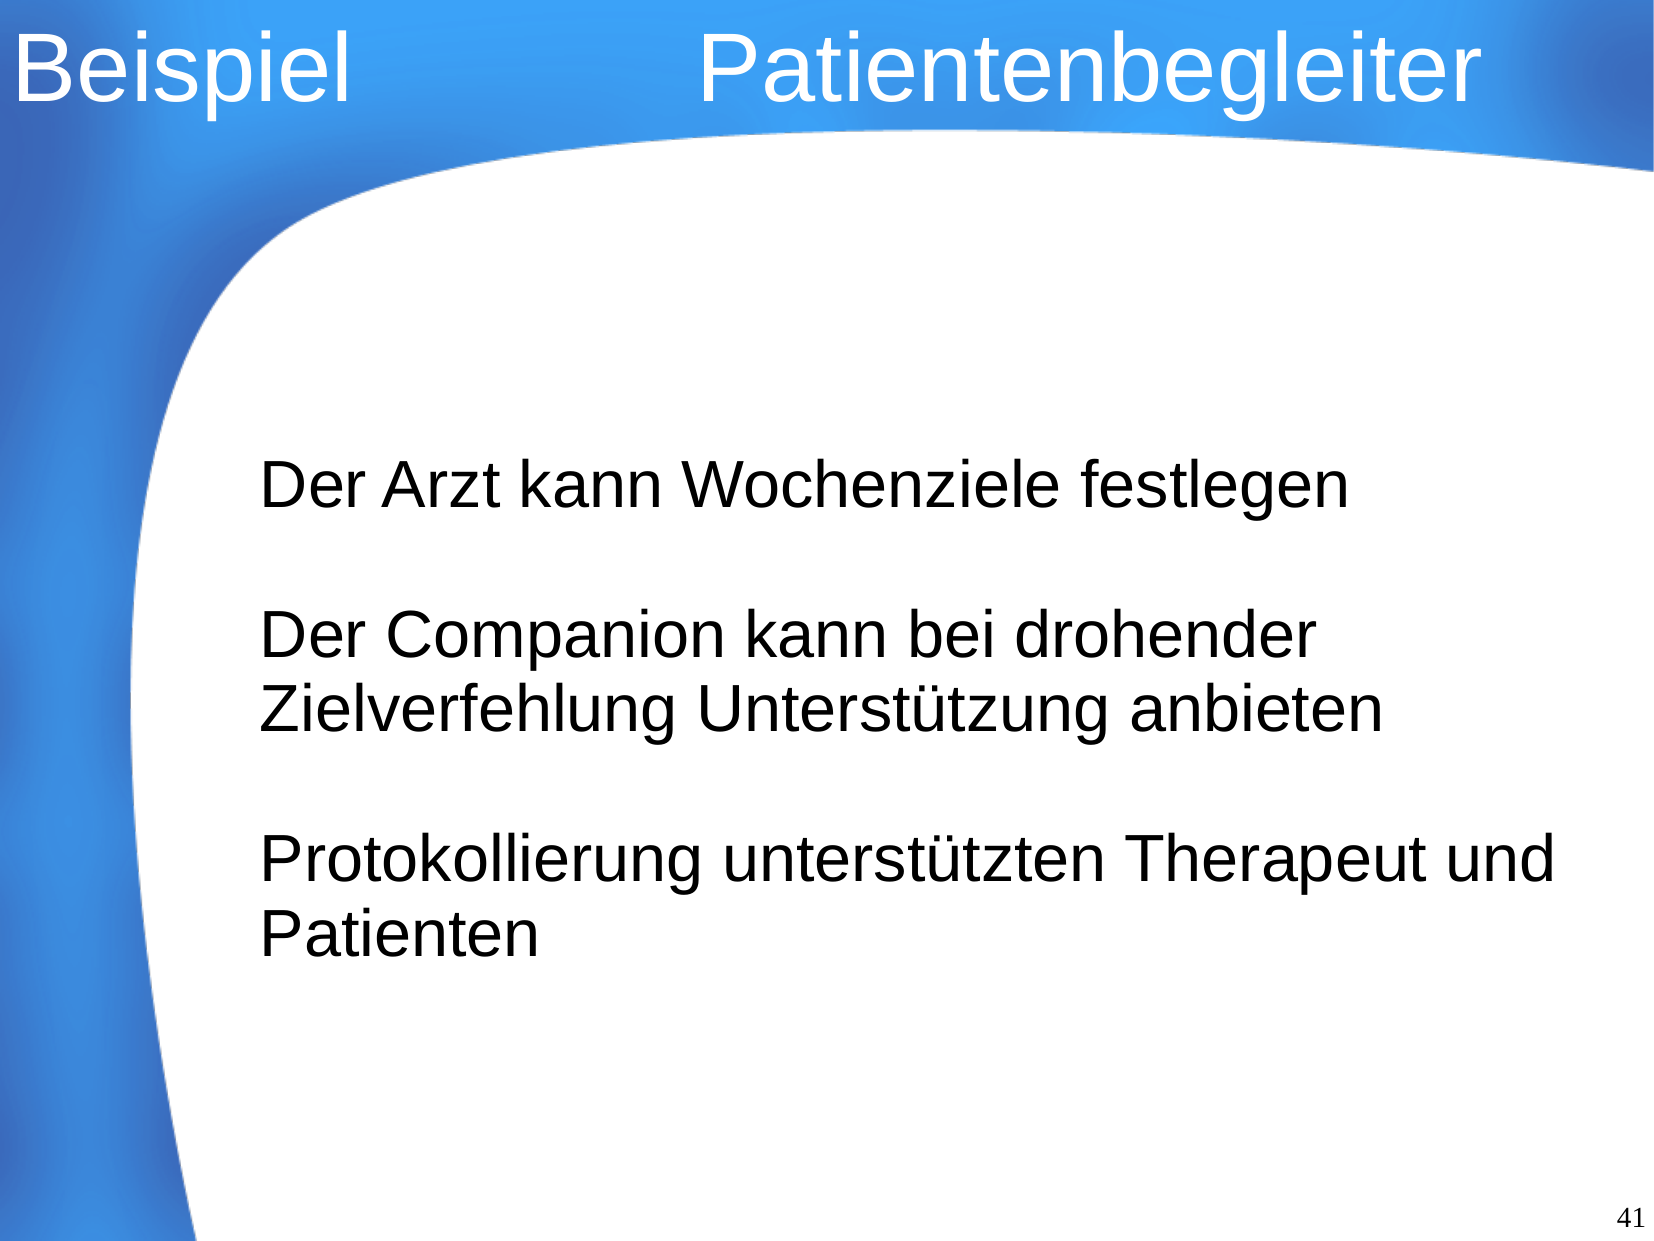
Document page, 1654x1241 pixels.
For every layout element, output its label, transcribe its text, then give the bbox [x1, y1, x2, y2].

title Patientenbegleiter [697, 13, 1619, 123]
subtitle Der Arzt kann Wochenziele festlegen Der Companion kann bei drohender Zielverfehlung Unterstützung anbieten Protokollierung unterstützten Therapeut und Patienten [259, 248, 1560, 1170]
picture [0, 0, 1654, 1241]
title Beispiel [11, 13, 697, 123]
